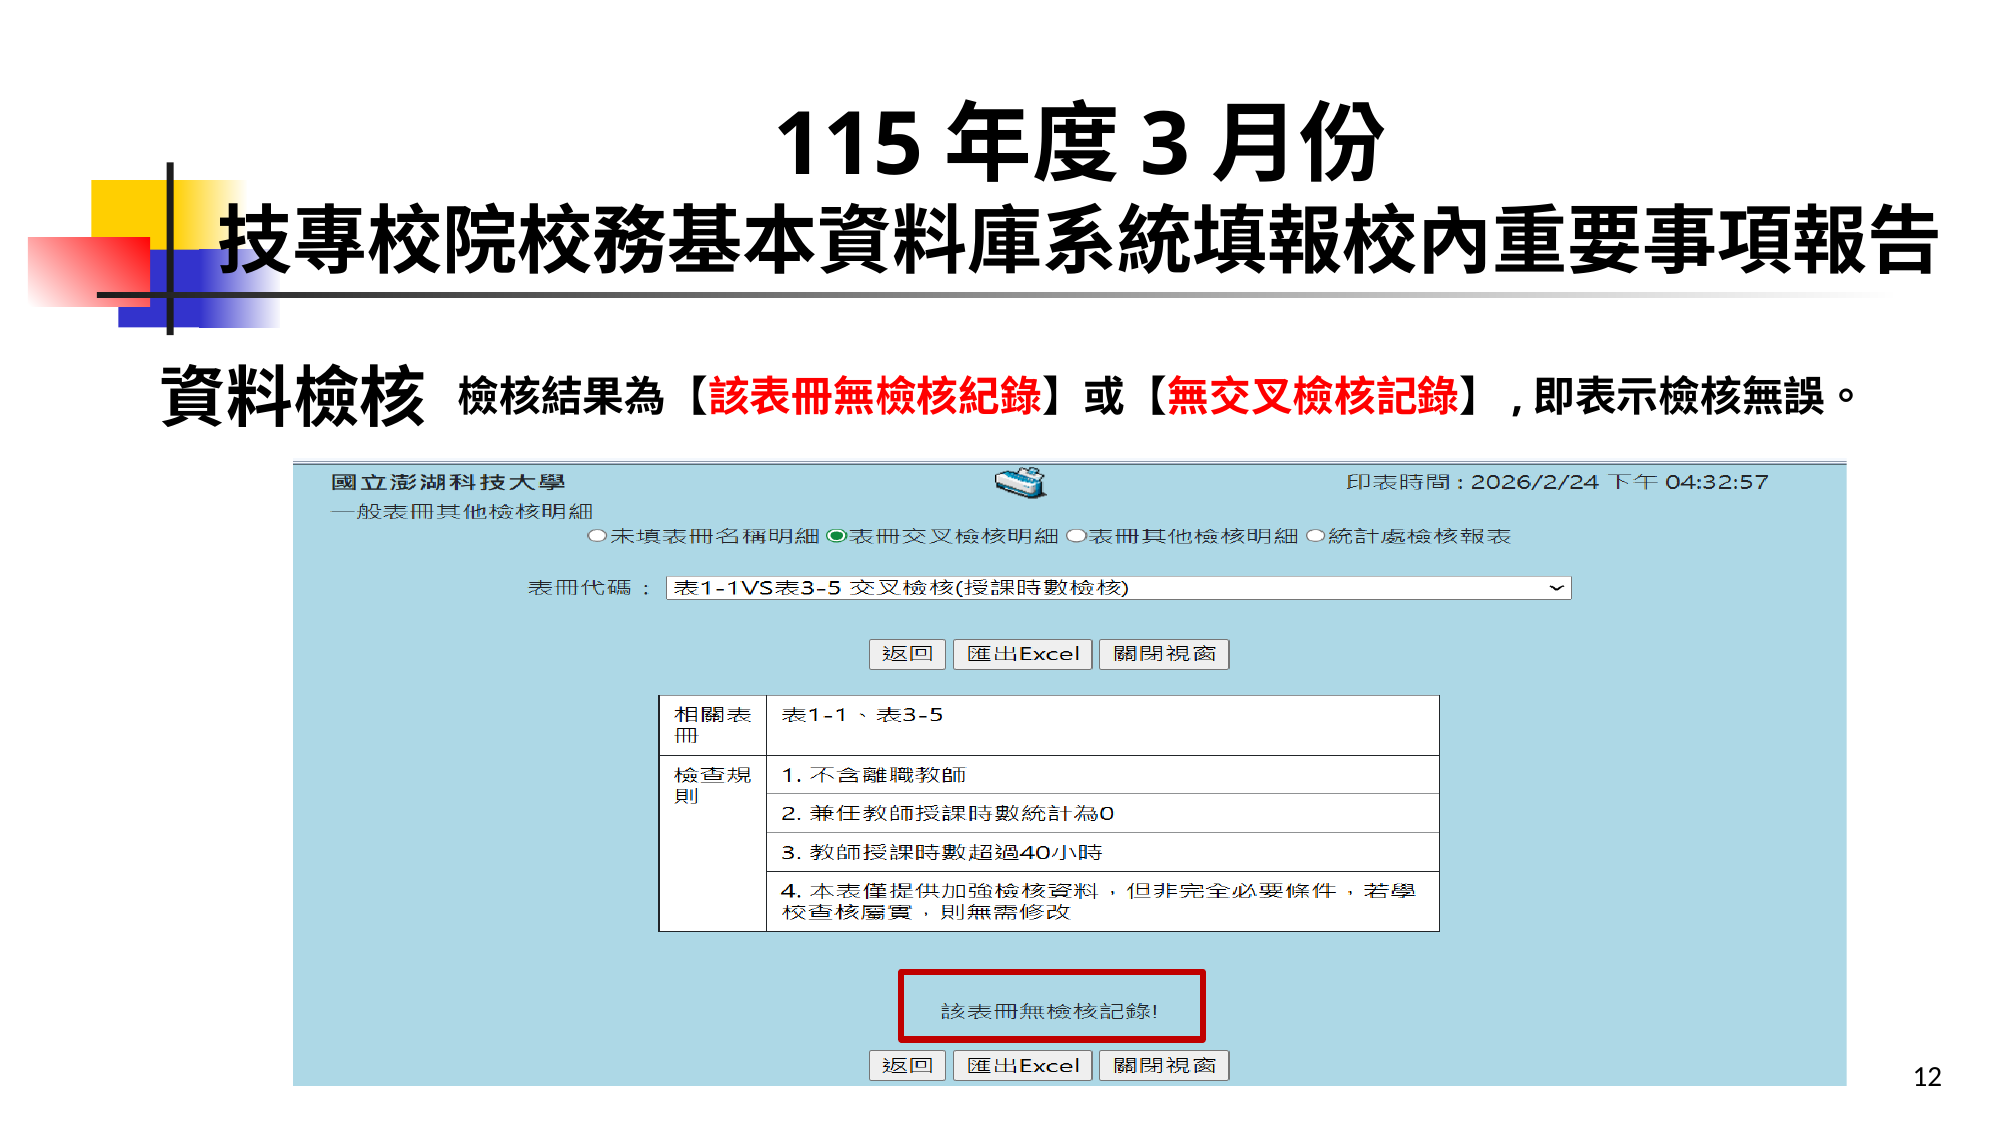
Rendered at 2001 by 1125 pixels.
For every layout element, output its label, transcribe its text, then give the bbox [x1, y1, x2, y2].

picture [293, 458, 1847, 1086]
text_box 資料檢核 [144, 347, 442, 443]
text_box 檢核結果為【該表冊無檢核紀錄】或【無交叉檢核記錄】,即表示檢核無誤。 [442, 362, 1957, 428]
text_box 115年度3月份 技專校院校務基本資料庫系統填報校內重要事項報告 [175, 77, 1986, 290]
text_box <編號> [1540, 1024, 1957, 1100]
